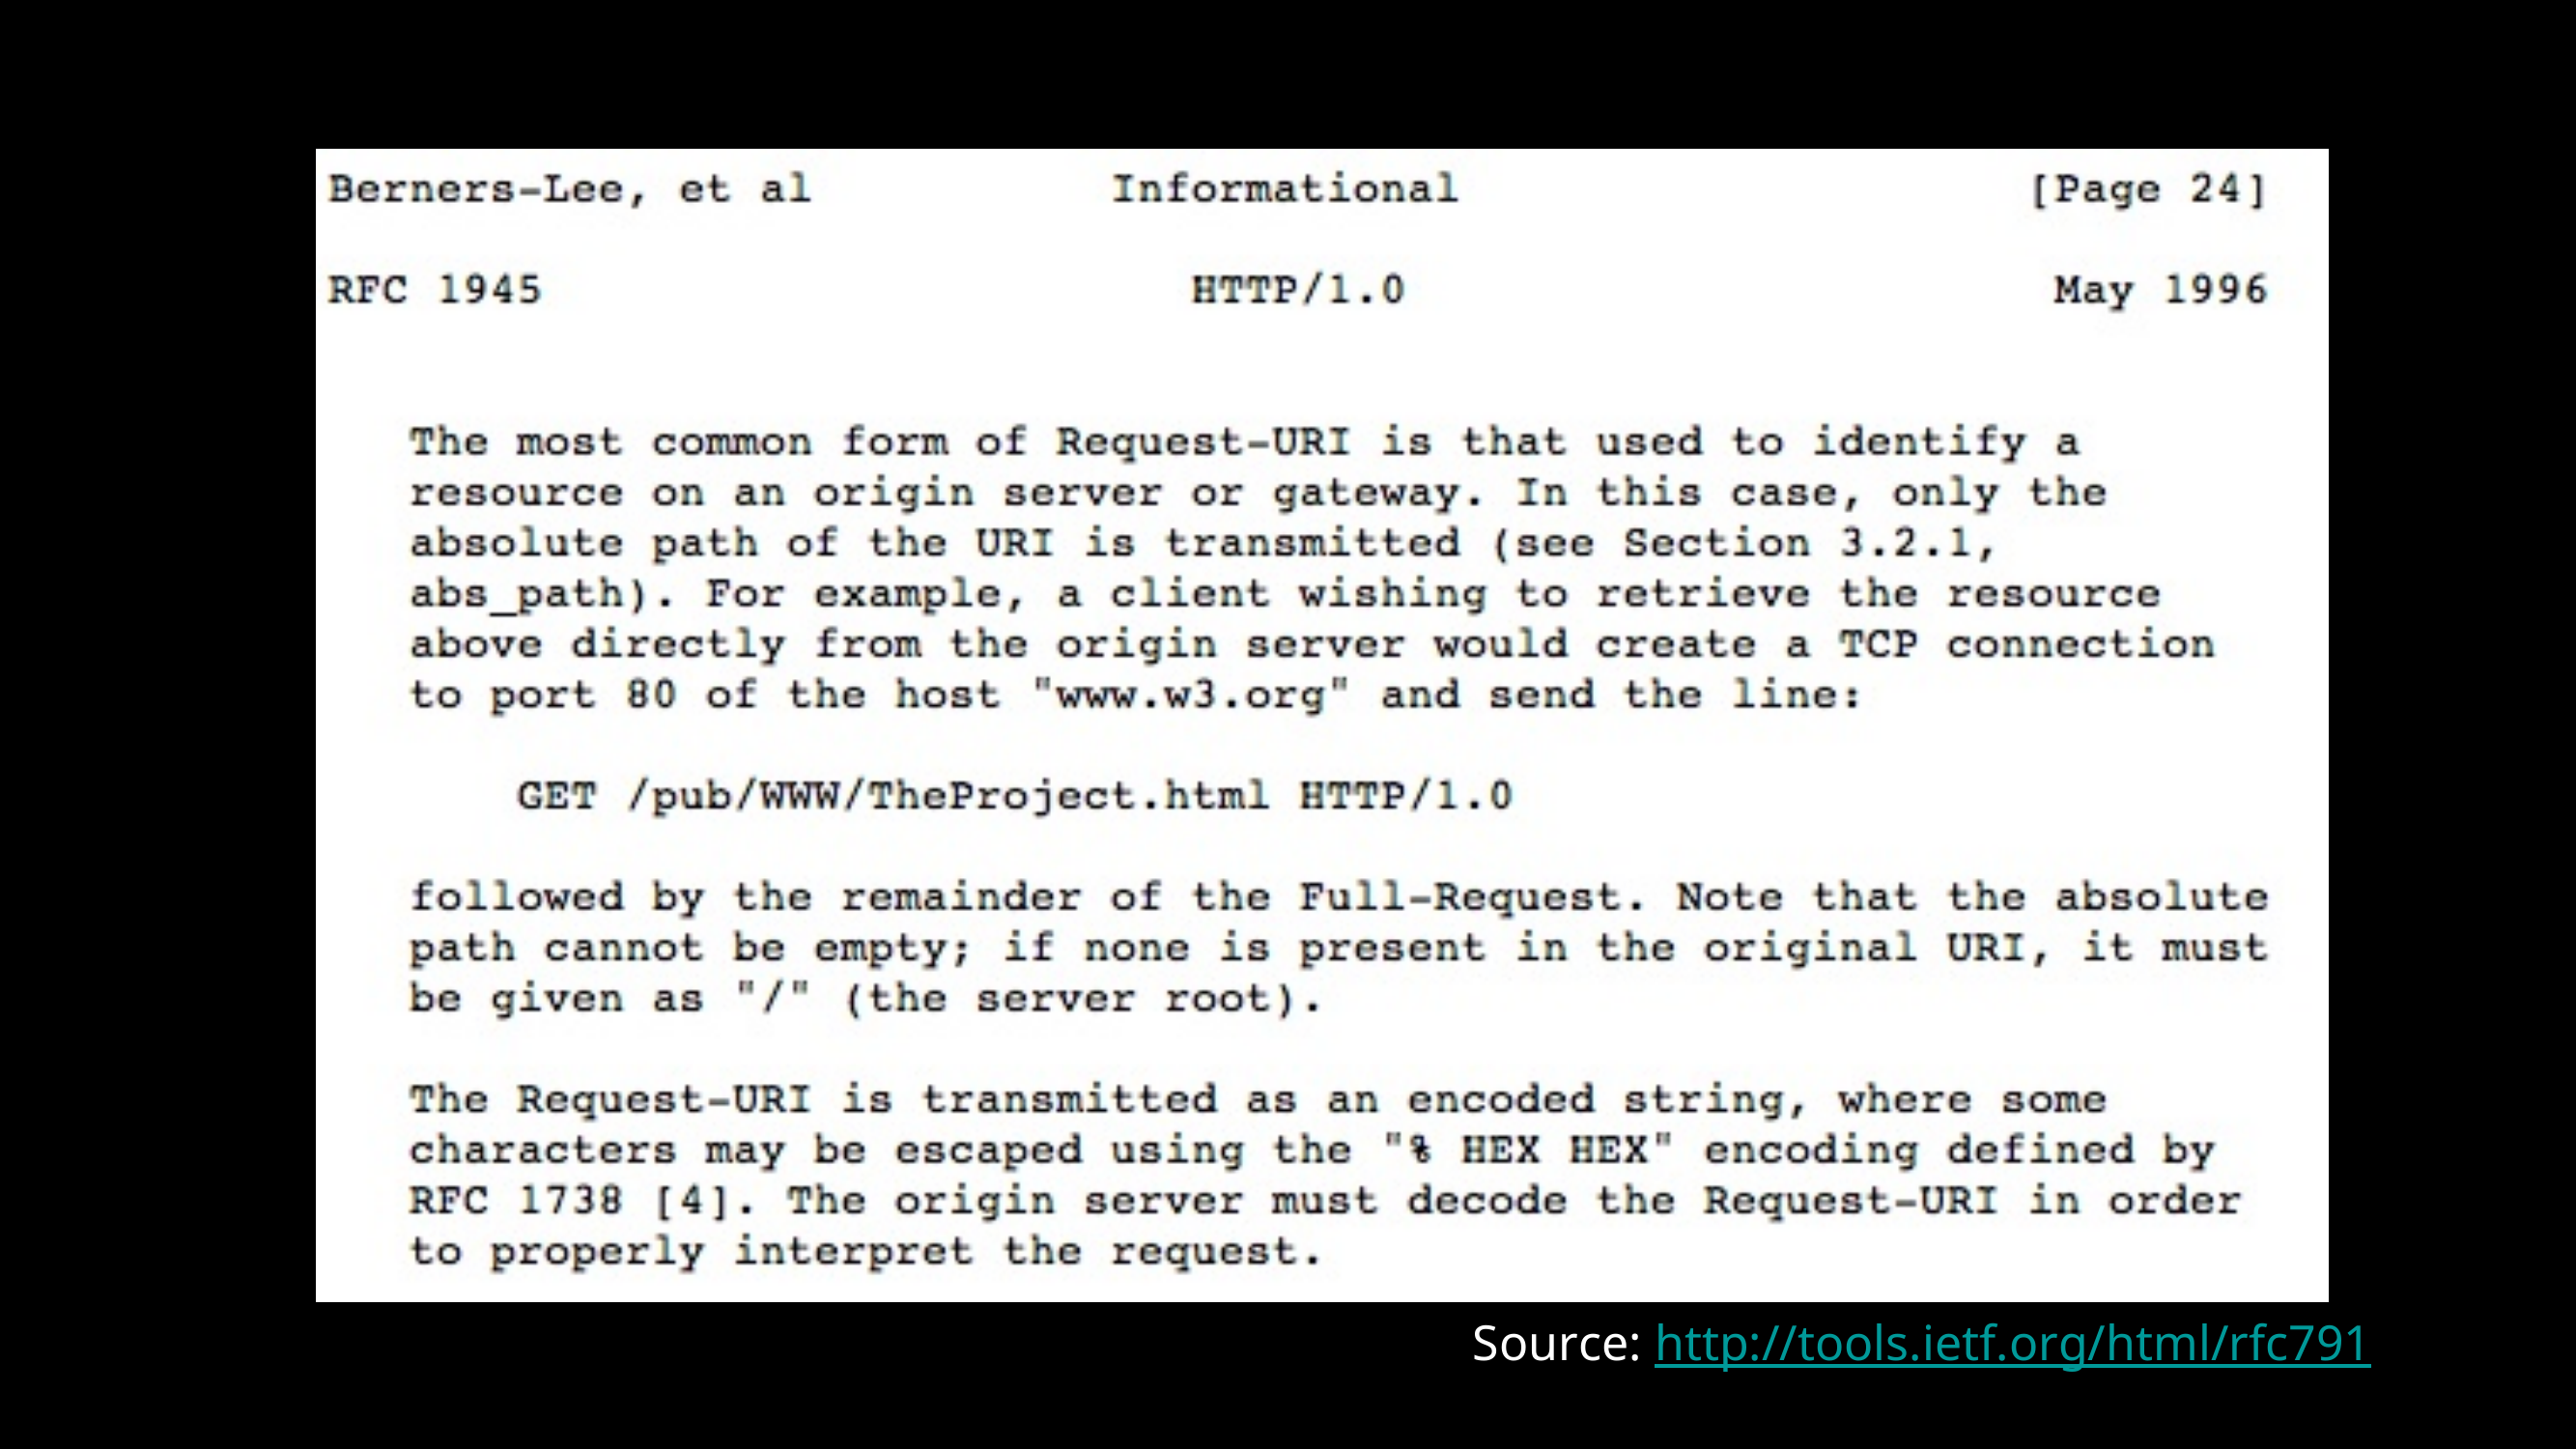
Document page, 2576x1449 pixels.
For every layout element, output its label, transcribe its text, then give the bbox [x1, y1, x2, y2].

picture [316, 149, 2329, 1302]
text_box Source: http://tools.ietf.org/html/rfc791 [1472, 1312, 2385, 1378]
